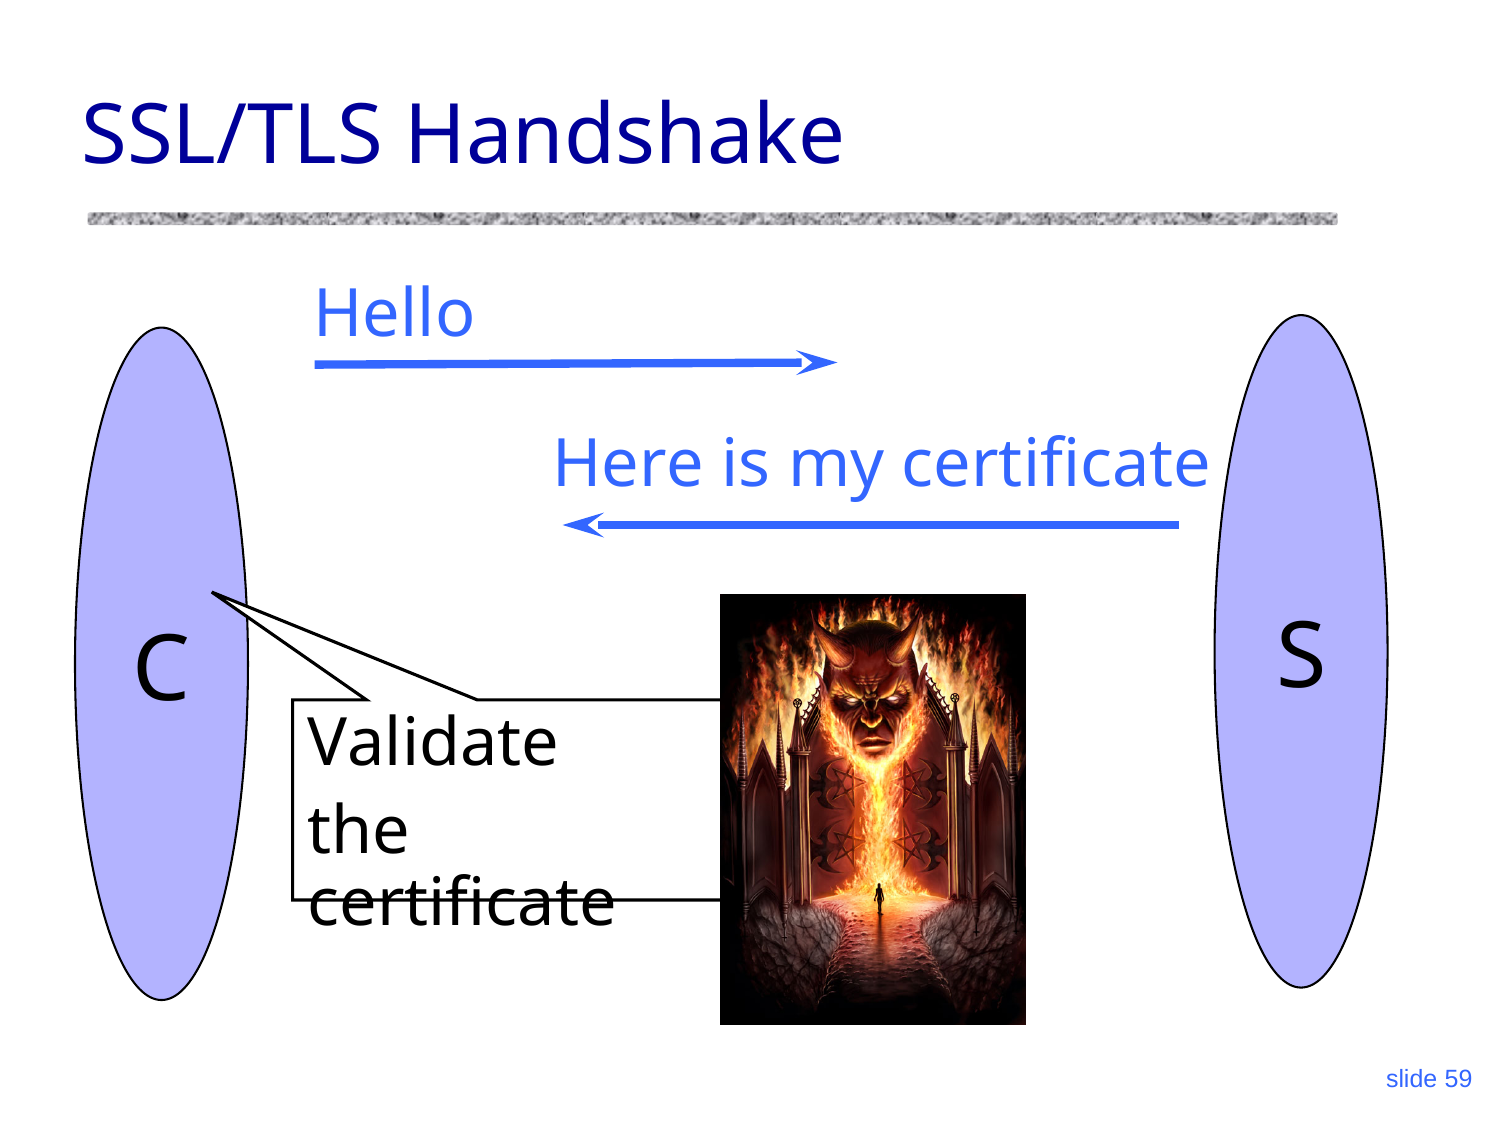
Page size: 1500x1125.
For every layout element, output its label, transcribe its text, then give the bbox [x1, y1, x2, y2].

text_box C [75, 327, 248, 1001]
title SSL/TLS Handshake [66, 37, 1342, 188]
text_box S [1214, 315, 1388, 988]
picture [87, 212, 1338, 226]
text_box Here is my certificate [537, 412, 1228, 508]
text_box Validate the certificate [211, 592, 720, 901]
text_box slide <number> [1174, 1025, 1488, 1101]
text_box Hello [298, 262, 491, 358]
picture [720, 594, 1026, 1026]
